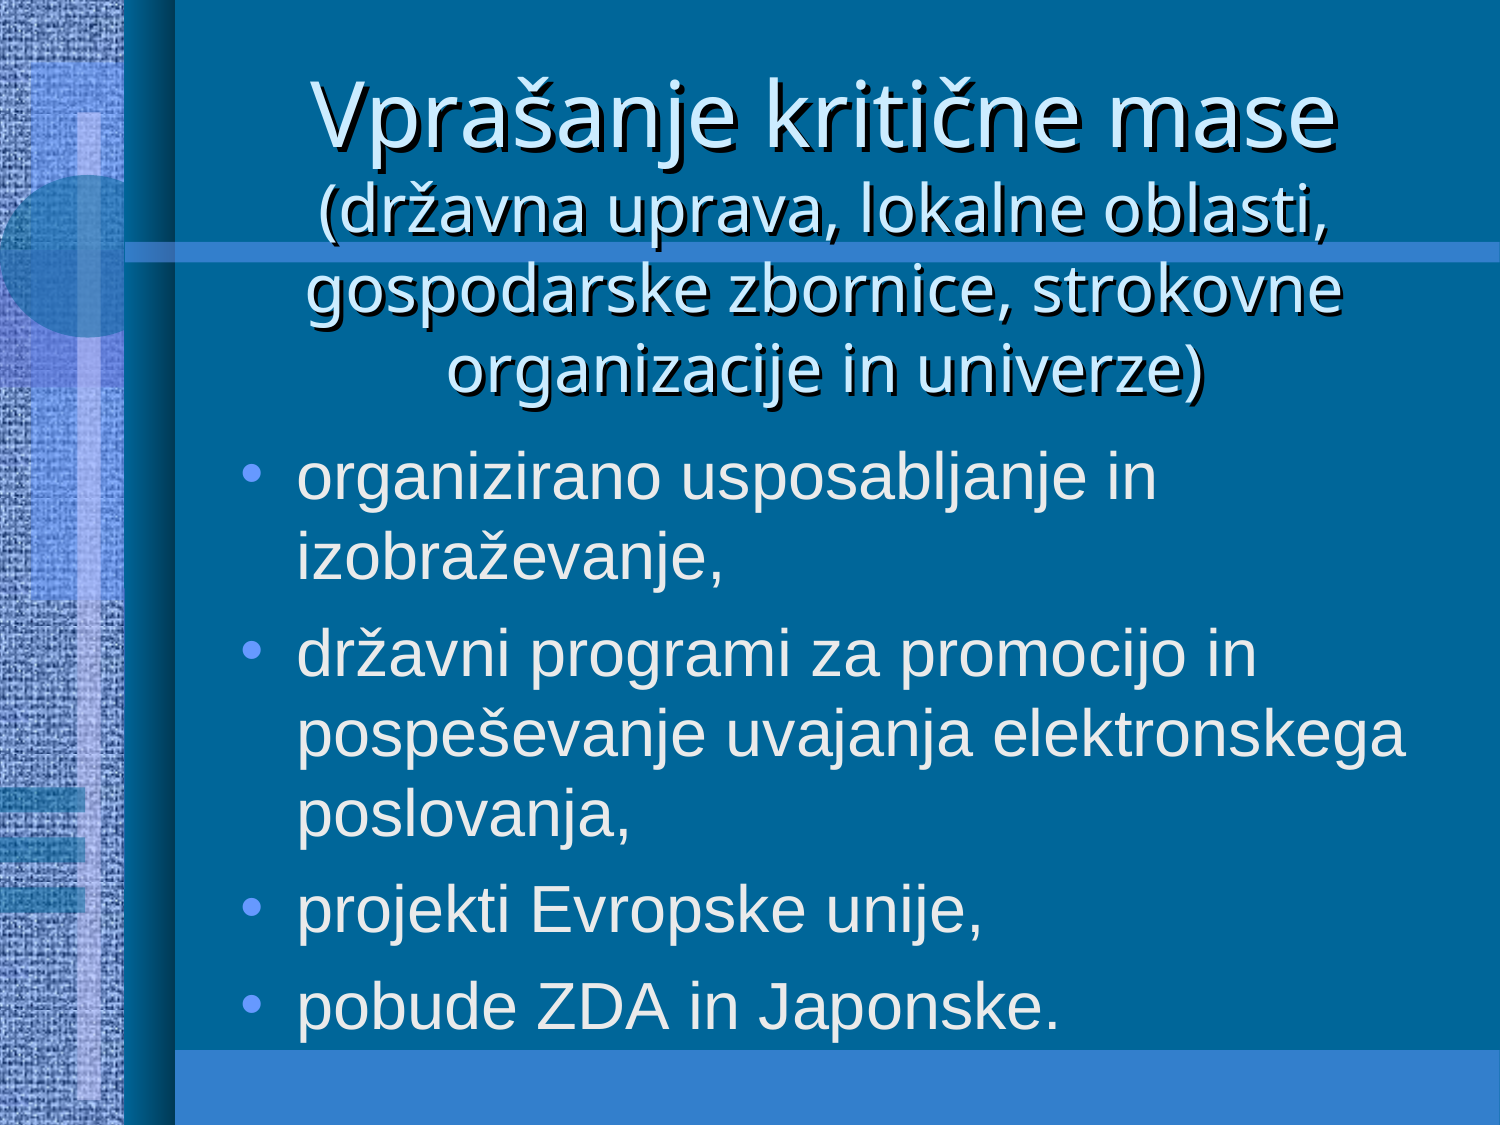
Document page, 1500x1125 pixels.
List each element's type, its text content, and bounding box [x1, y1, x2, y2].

list organizirano usposabljanje in izobraževanje, državni programi za promocijo in pospeševanje uvajanja elektronskega poslovanja, projekti Evropske unije, pobude ZDA in Japonske. [225, 424, 1500, 1063]
title Vprašanje kritične mase (državna uprava, lokalne oblasti, gospodarske zbornice, strokovne organizacije in univerze) [187, 48, 1463, 414]
picture [0, 388, 124, 1125]
picture [0, 0, 123, 249]
